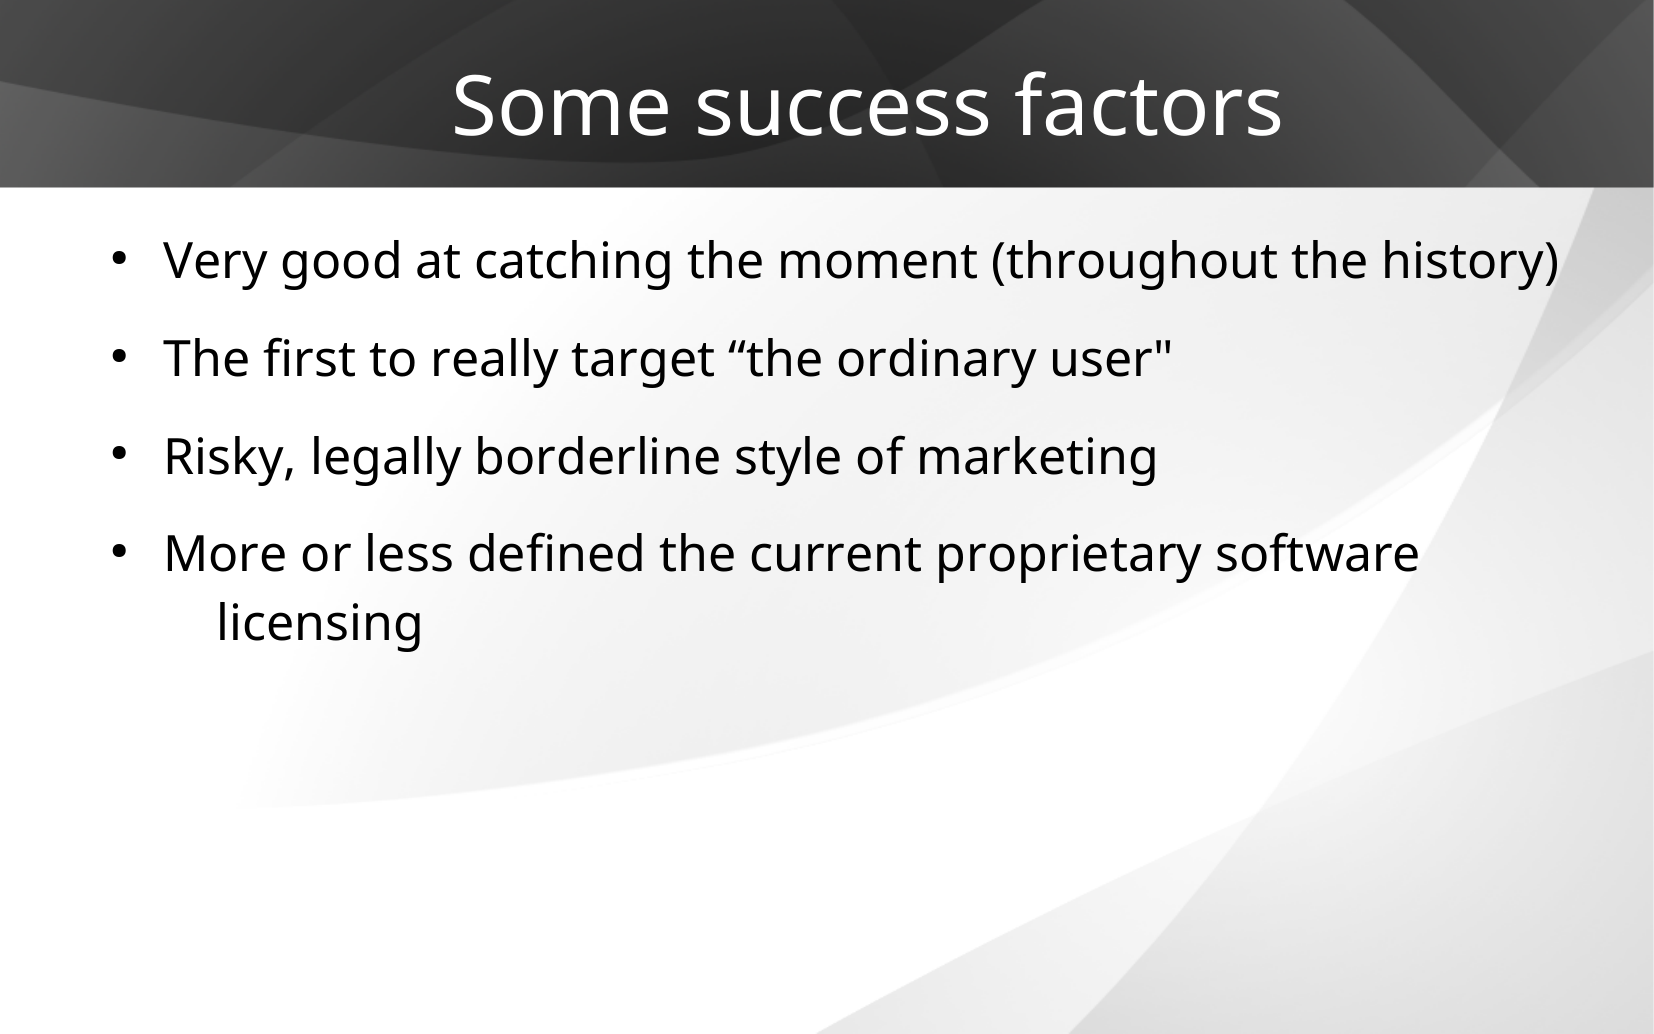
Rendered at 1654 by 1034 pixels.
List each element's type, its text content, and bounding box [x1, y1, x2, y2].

list Very good at catching the moment (throughout the history) The first to really target “the ordinary user" Risky, legally borderline style of marketing More or less defined the current proprietary software licensing [75, 225, 1613, 1013]
picture [0, 0, 1654, 1034]
title Some success factors [124, 0, 1613, 208]
